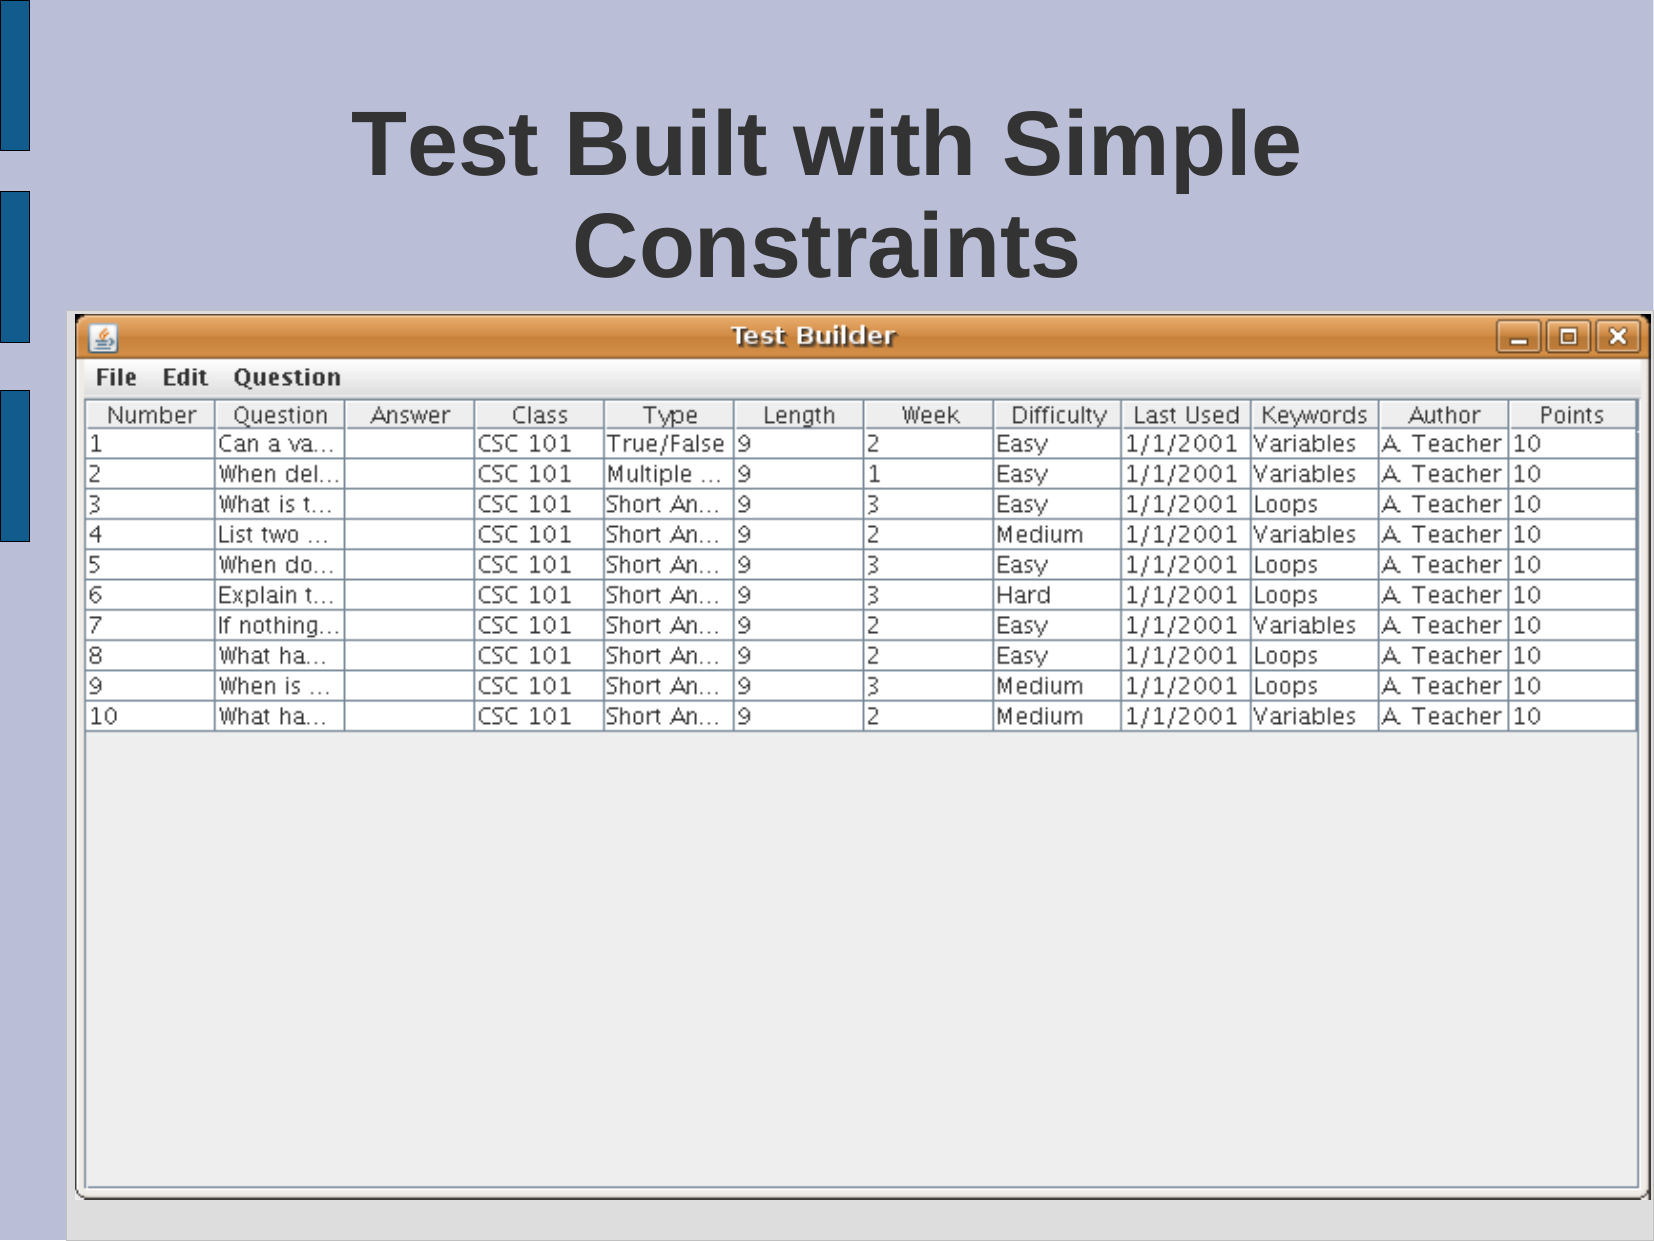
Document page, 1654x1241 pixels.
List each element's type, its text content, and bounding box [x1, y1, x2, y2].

title Test Built with Simple Constraints [121, 92, 1534, 298]
picture [75, 314, 1651, 1201]
